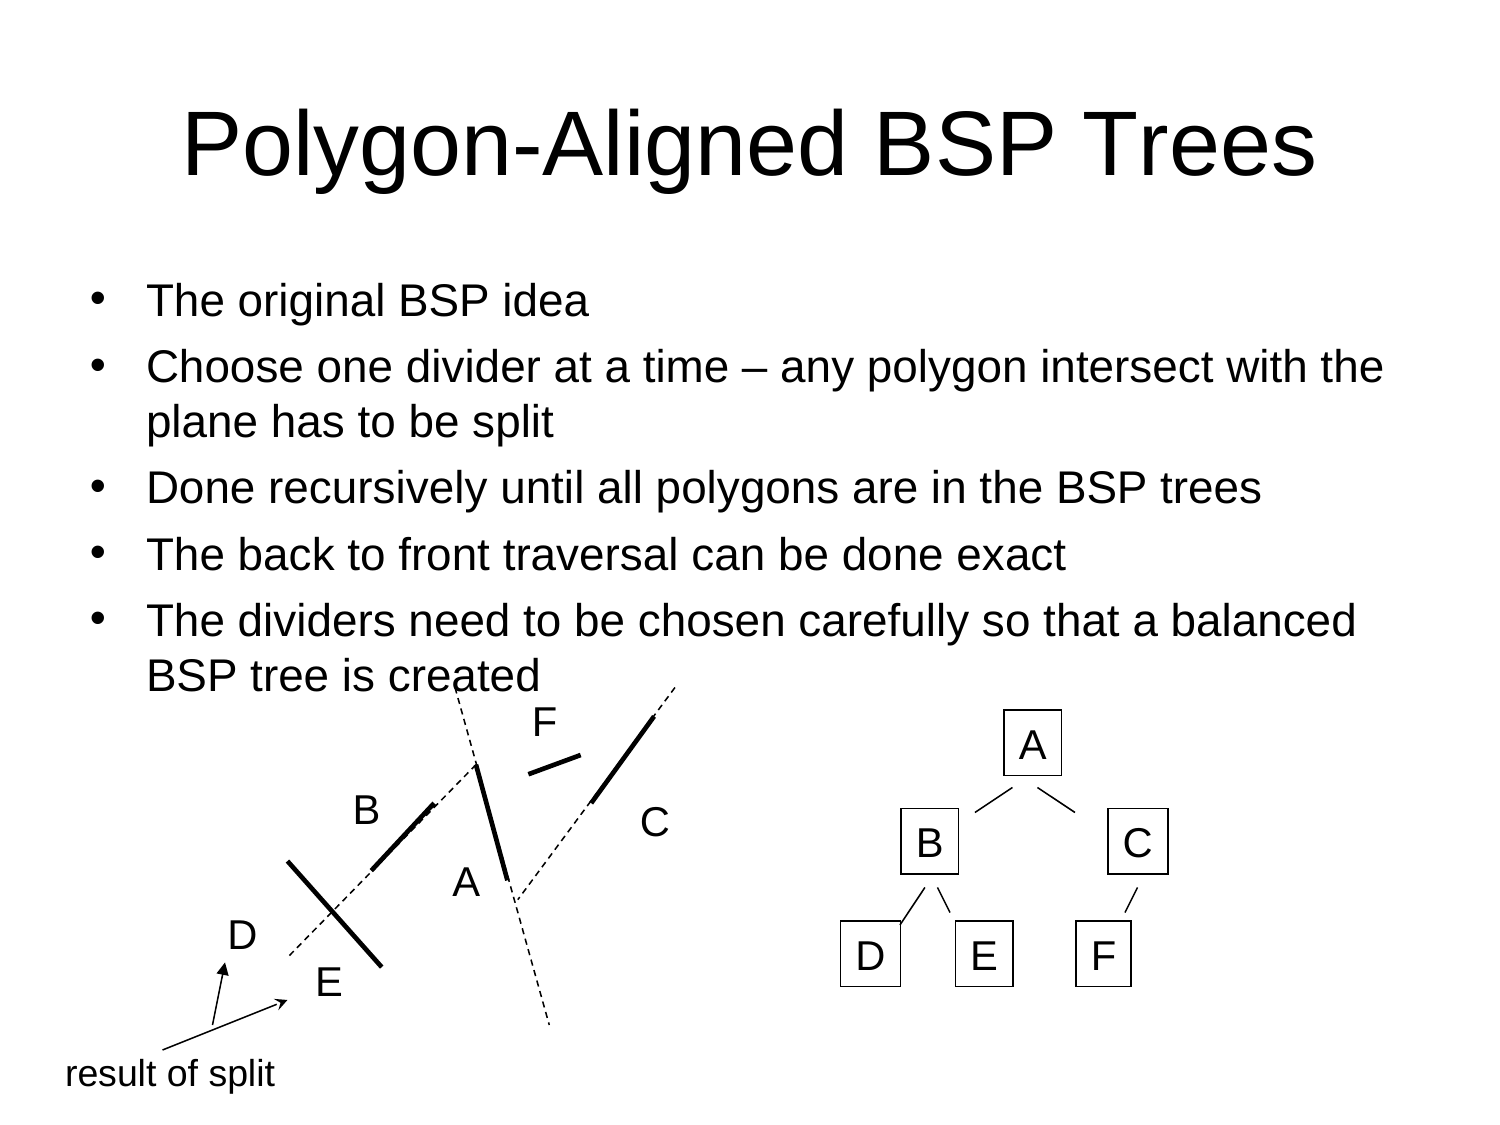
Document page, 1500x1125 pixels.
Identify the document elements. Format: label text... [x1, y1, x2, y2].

text_box B [901, 808, 959, 874]
list The original BSP idea Choose one divider at a time – any polygon intersect with the plane has to be split Done recursively until all polygons are in the BSP trees The back to front traversal can be done exact The dividers need to be chosen carefully so that a balanced BSP tree is created [75, 262, 1426, 1006]
text_box C [1107, 808, 1168, 874]
text_box E [300, 947, 358, 1013]
text_box C [625, 787, 686, 853]
text_box A [437, 847, 496, 913]
title Polygon-Aligned BSP Trees [75, 45, 1426, 233]
text_box A [1003, 709, 1062, 776]
text_box B [337, 774, 396, 841]
text_box D [840, 920, 901, 987]
text_box result of split [50, 1037, 302, 1103]
text_box F [517, 687, 573, 754]
text_box D [212, 900, 273, 966]
text_box F [1076, 920, 1132, 987]
text_box E [955, 920, 1013, 987]
